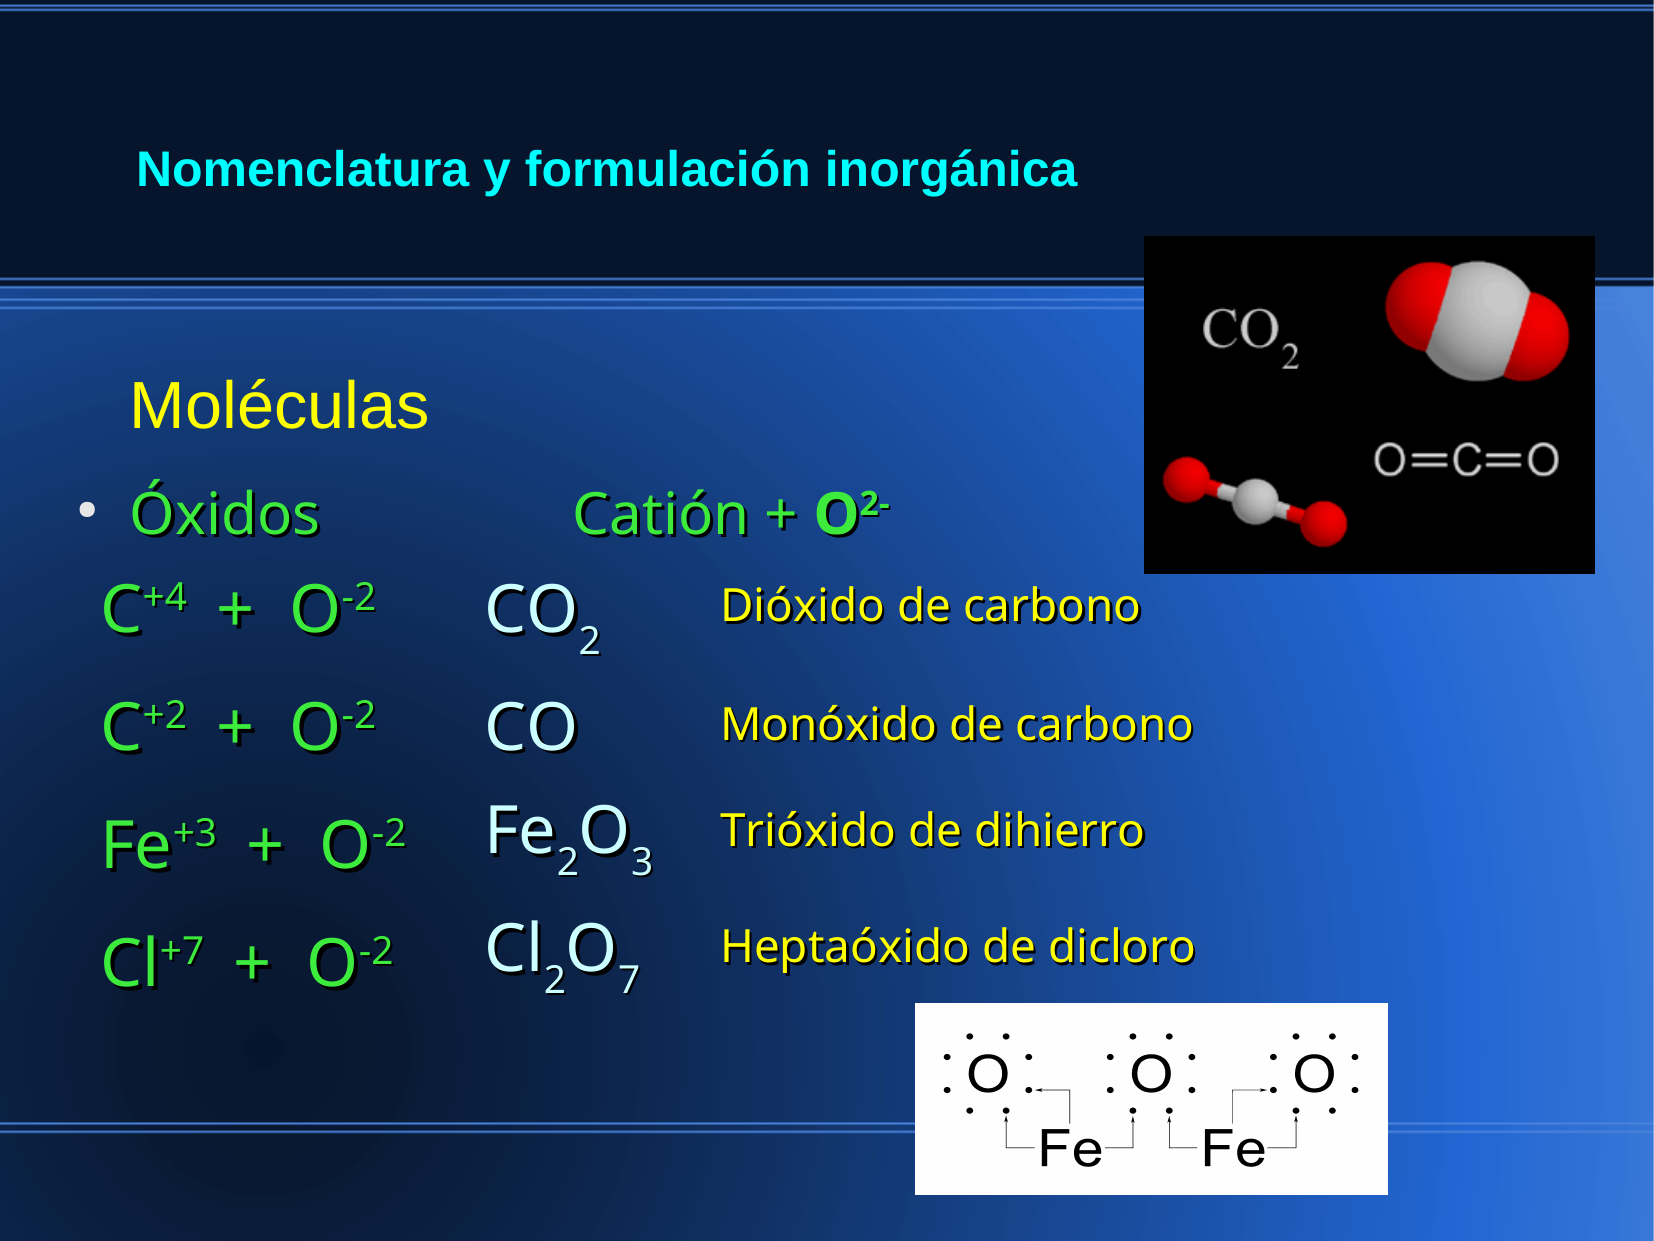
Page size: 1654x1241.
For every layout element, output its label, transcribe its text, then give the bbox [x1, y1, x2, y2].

picture [0, 0, 1654, 1241]
list Moléculas [59, 368, 532, 443]
text_box CO2 [413, 561, 739, 665]
title Nomenclatura y formulación inorgánica [32, 118, 1182, 220]
text_box C+4 + O-2 [29, 561, 473, 650]
text_box Dióxido de carbono [649, 572, 1595, 634]
text_box Monóxido de carbono [649, 690, 1625, 752]
text_box Trióxido de dihierro [649, 797, 1565, 859]
text_box Fe2O3 [413, 782, 680, 886]
text_box Cl+7 + O-2 [29, 915, 473, 1005]
text_box Cl2O7 [413, 900, 680, 1004]
text_box Fe+3 + O-2 [29, 797, 473, 886]
text_box Óxidos Catión + O2- [59, 472, 1144, 550]
text_box C+2 + O-2 [29, 679, 473, 768]
text_box Heptaóxido de dicloro [649, 913, 1595, 975]
text_box CO [413, 678, 739, 768]
